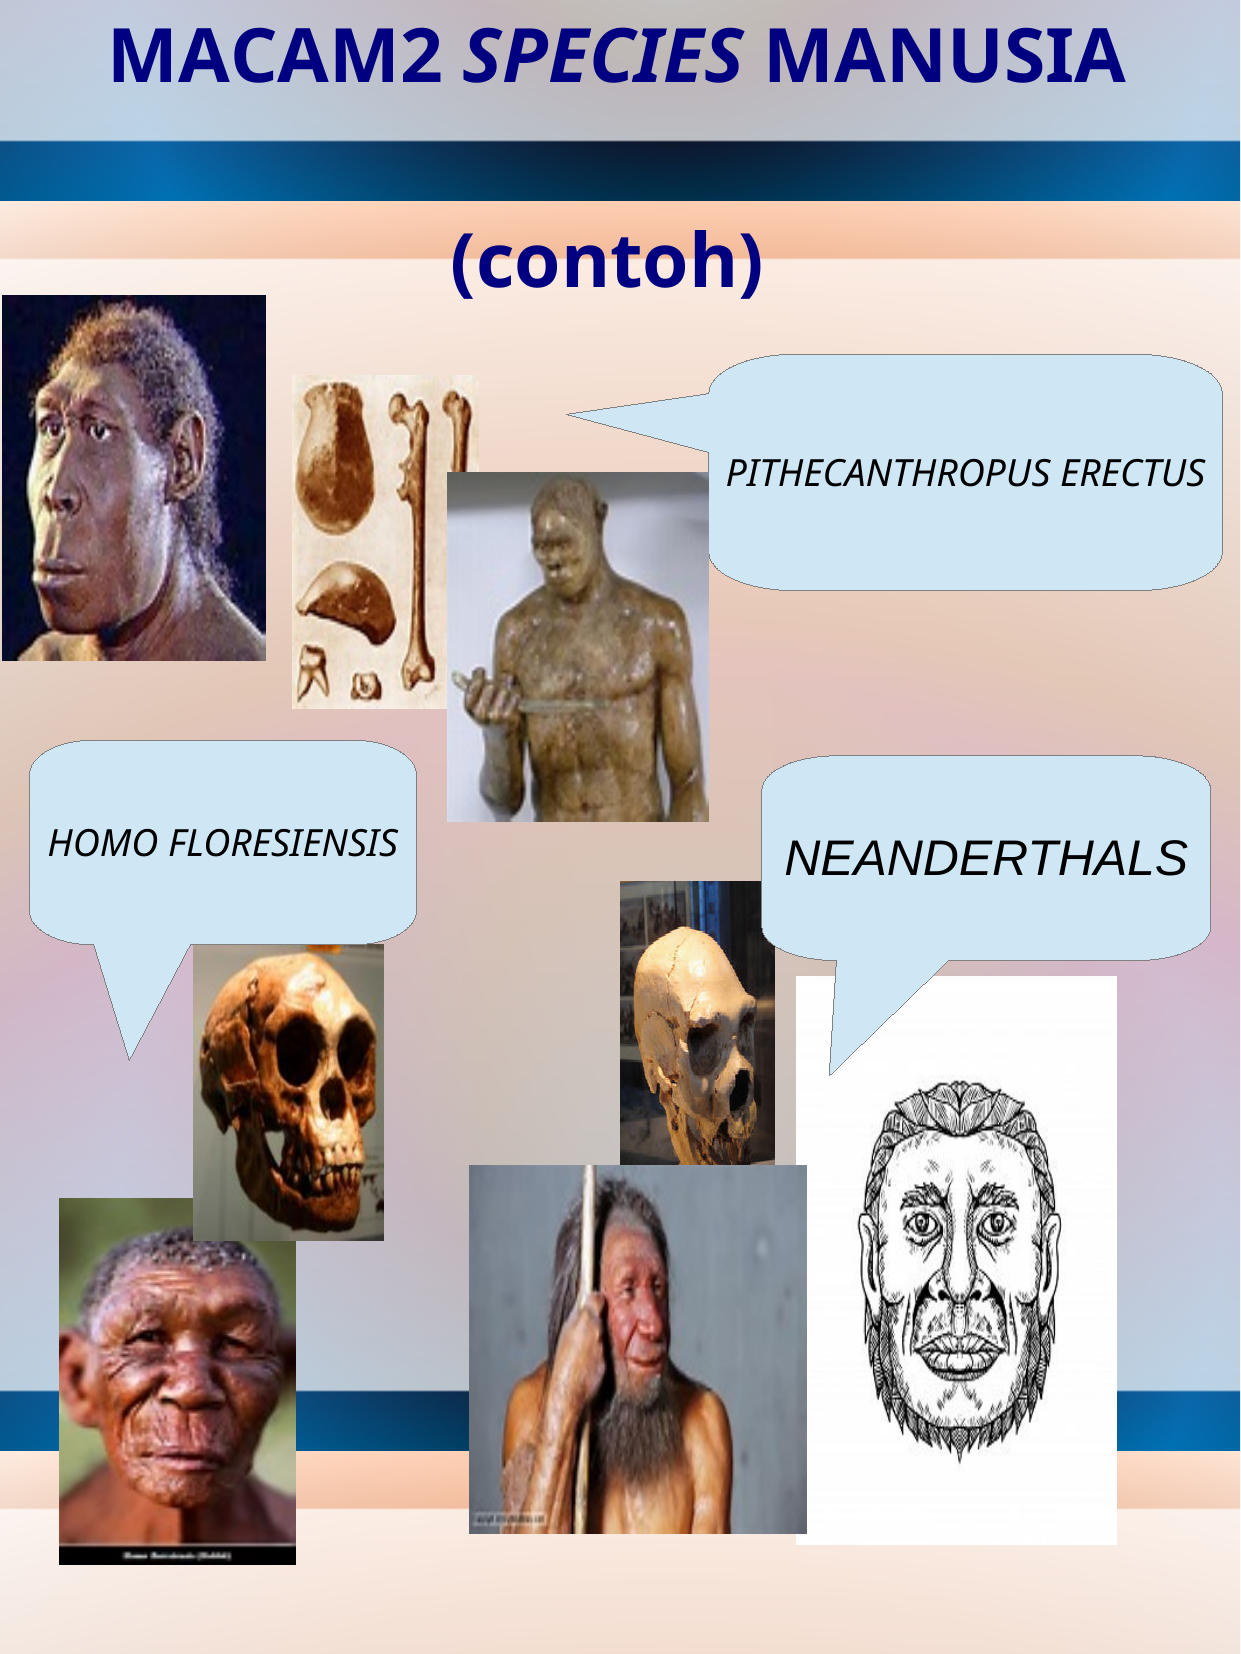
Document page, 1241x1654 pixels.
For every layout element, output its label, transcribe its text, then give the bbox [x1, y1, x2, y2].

title MACAM2 SPECIES MANUSIA (contoh) [59, 29, 1176, 283]
text_box NEANDERTHALS [761, 755, 1211, 1076]
picture [0, 0, 1241, 1654]
text_box HOMO FLORESIENSIS [29, 740, 417, 1061]
text_box PITHECANTHROPUS ERECTUS [566, 354, 1223, 591]
